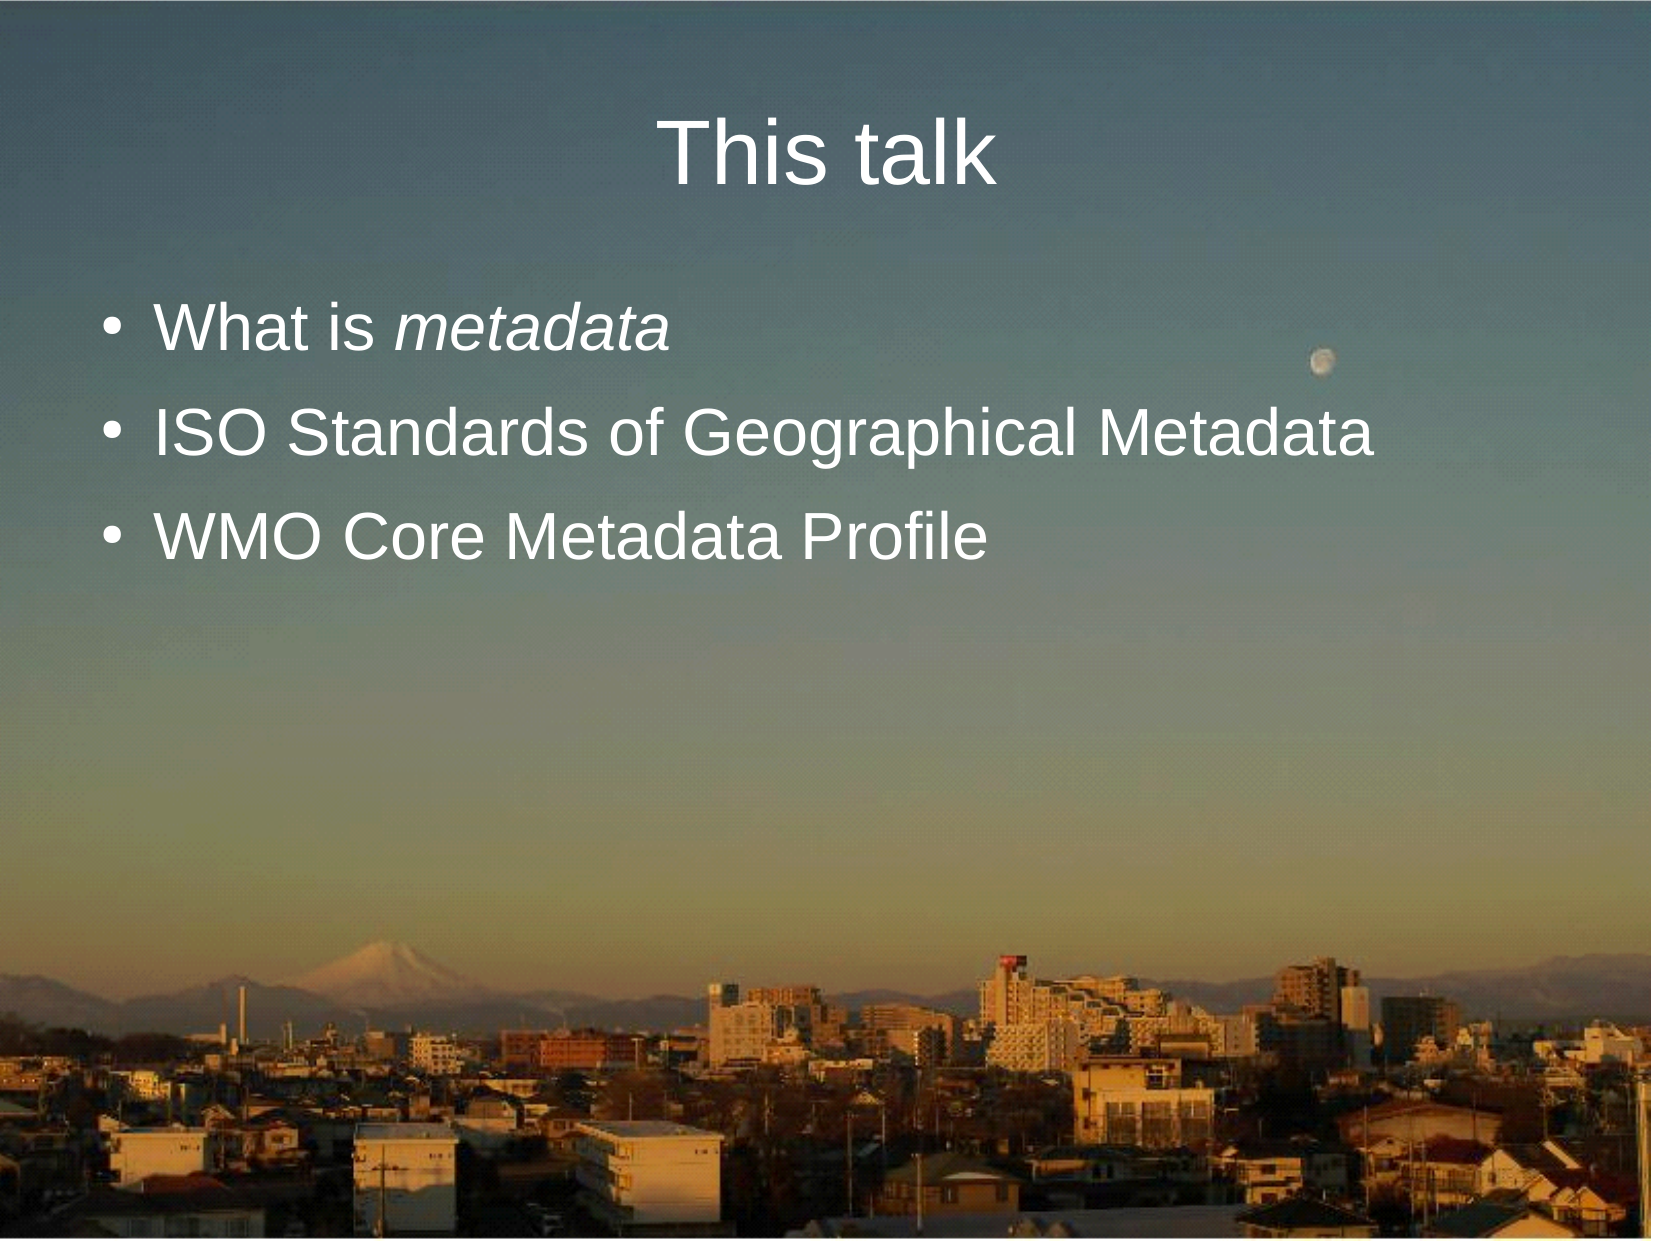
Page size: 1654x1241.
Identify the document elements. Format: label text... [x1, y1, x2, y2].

title This talk [82, 49, 1571, 257]
picture [0, 0, 1651, 1241]
list What is metadata ISO Standards of Geographical Metadata WMO Core Metadata Profile [82, 290, 1571, 1010]
